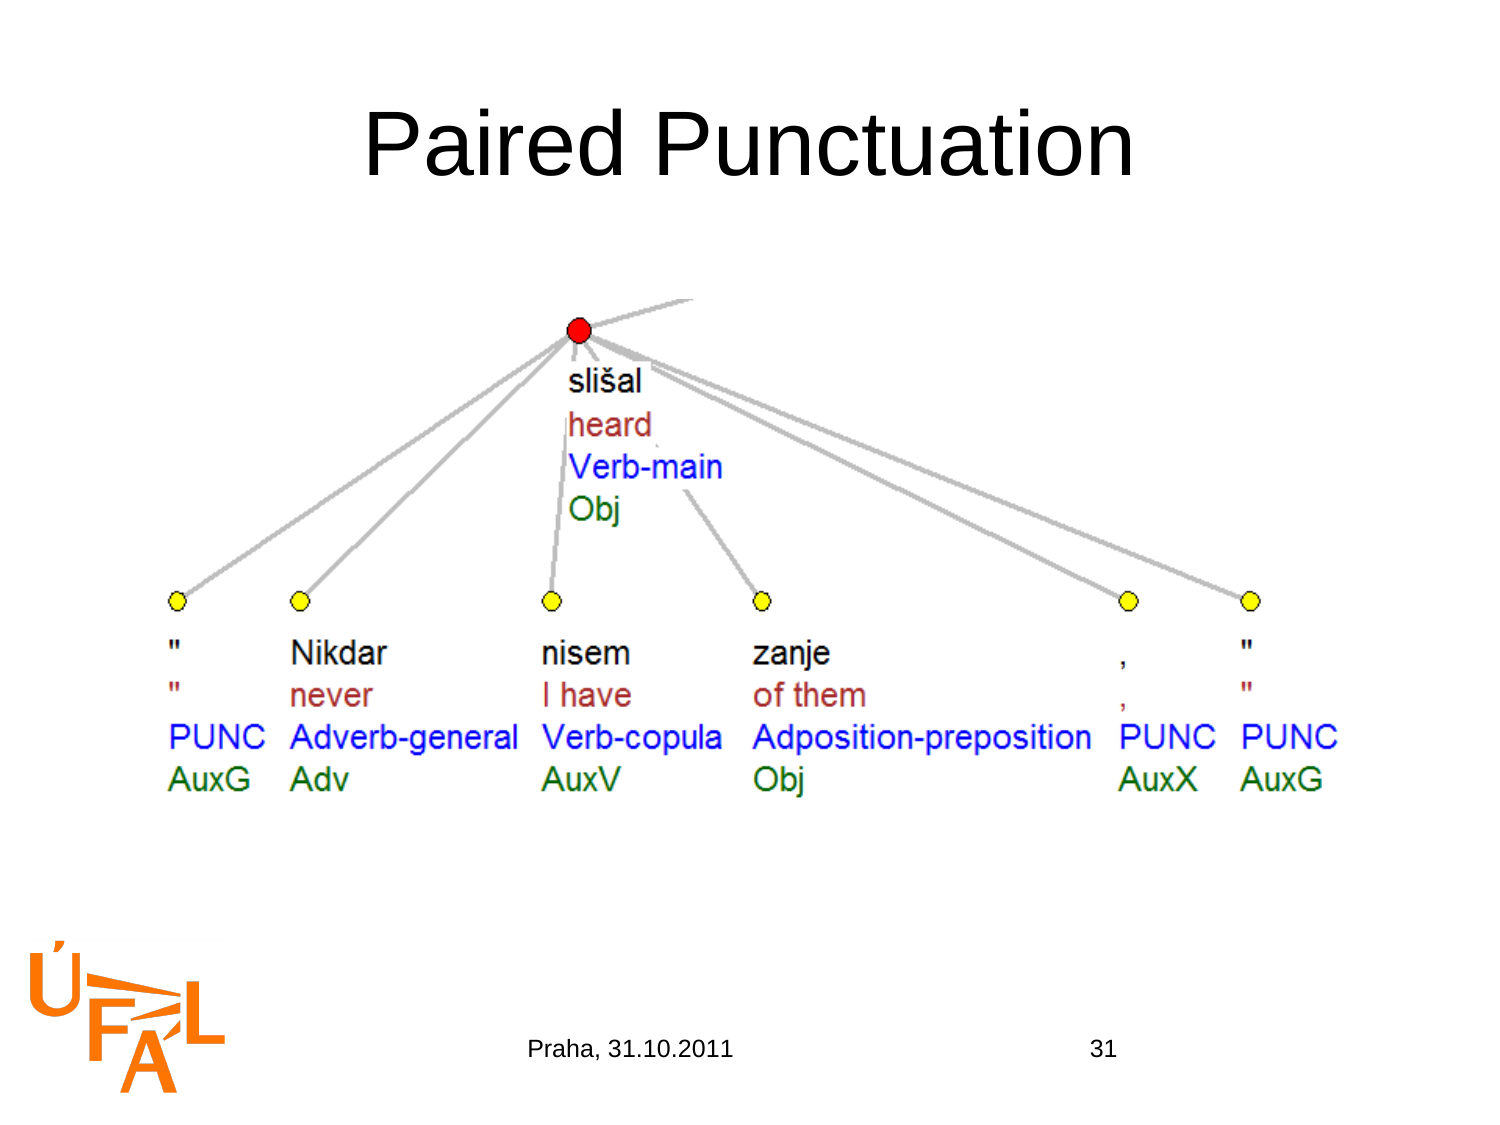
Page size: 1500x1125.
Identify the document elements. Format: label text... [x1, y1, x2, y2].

title Paired Punctuation [75, 14, 1426, 263]
picture [29, 940, 225, 1093]
picture [148, 299, 1361, 818]
